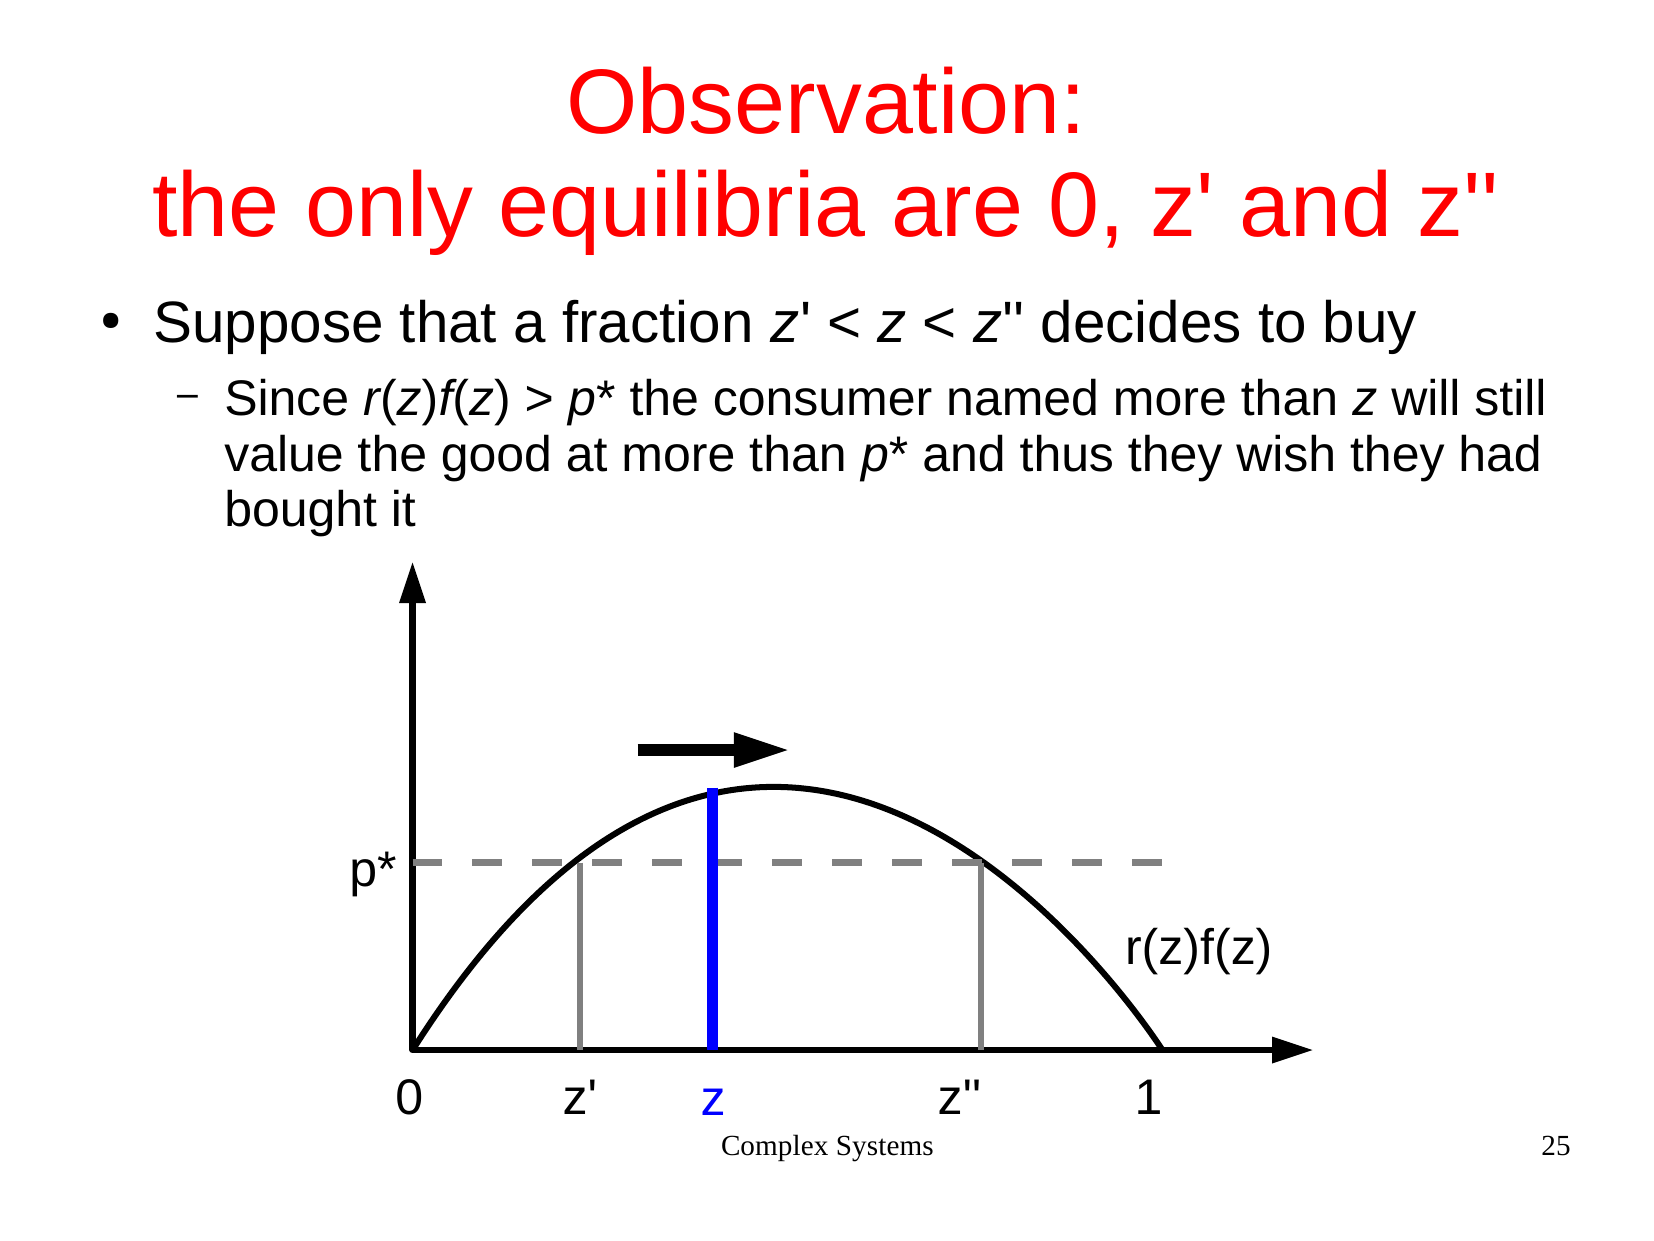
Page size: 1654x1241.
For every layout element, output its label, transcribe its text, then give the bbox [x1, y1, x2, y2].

text_box 1 [1134, 1069, 1163, 1126]
list Suppose that a fraction z' < z < z'' decides to buy Since r(z)f(z) > p* the consumer named more than z will still value the good at more than p* and thus they wish they had bought it [82, 290, 1571, 1109]
text_box z [700, 1069, 732, 1126]
text_box z' [562, 1069, 598, 1126]
title Observation: the only equilibria are 0, z' and z'' [82, 49, 1571, 257]
text_box z'' [937, 1069, 982, 1126]
text_box 0 [395, 1069, 424, 1126]
text_box p* [349, 841, 397, 898]
text_box r(z)f(z) [1125, 919, 1273, 976]
